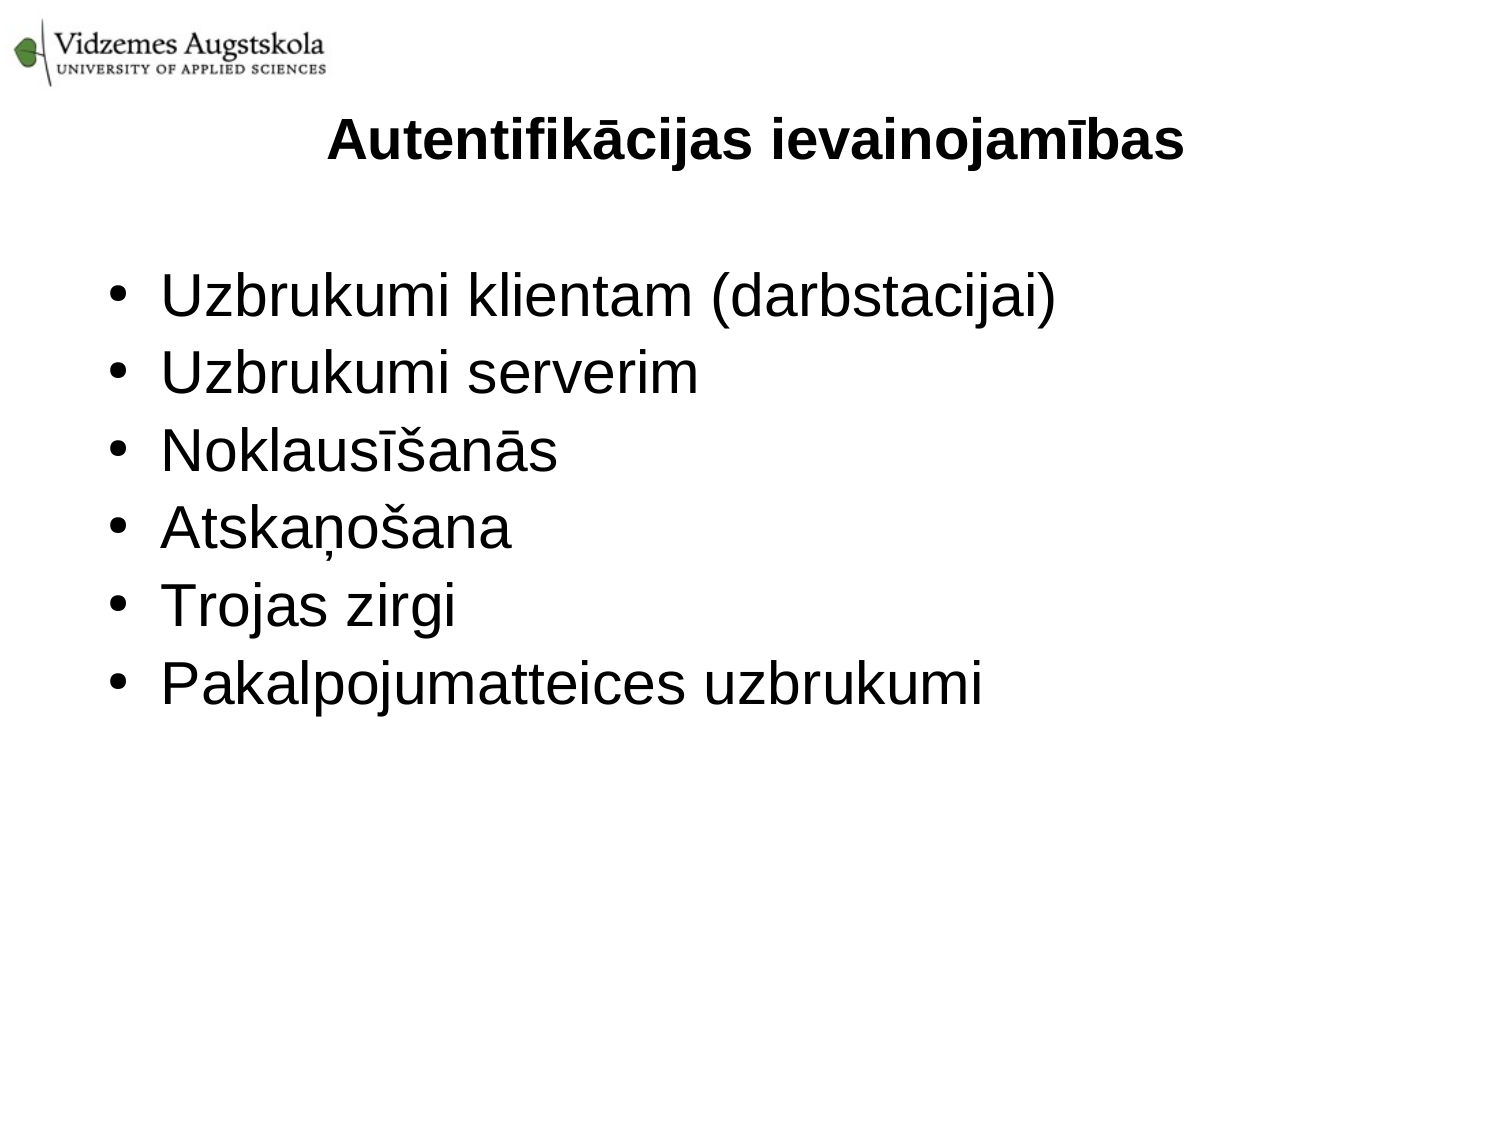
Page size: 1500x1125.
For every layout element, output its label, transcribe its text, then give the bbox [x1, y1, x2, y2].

picture [5, 2, 334, 102]
title Autentifikācijas ievainojamības [70, 106, 1421, 177]
list Uzbrukumi klientam (darbstacijai) Uzbrukumi serverim Noklausīšanās Atskaņošana Trojas zirgi Pakalpojumatteices uzbrukumi [75, 259, 1426, 1006]
